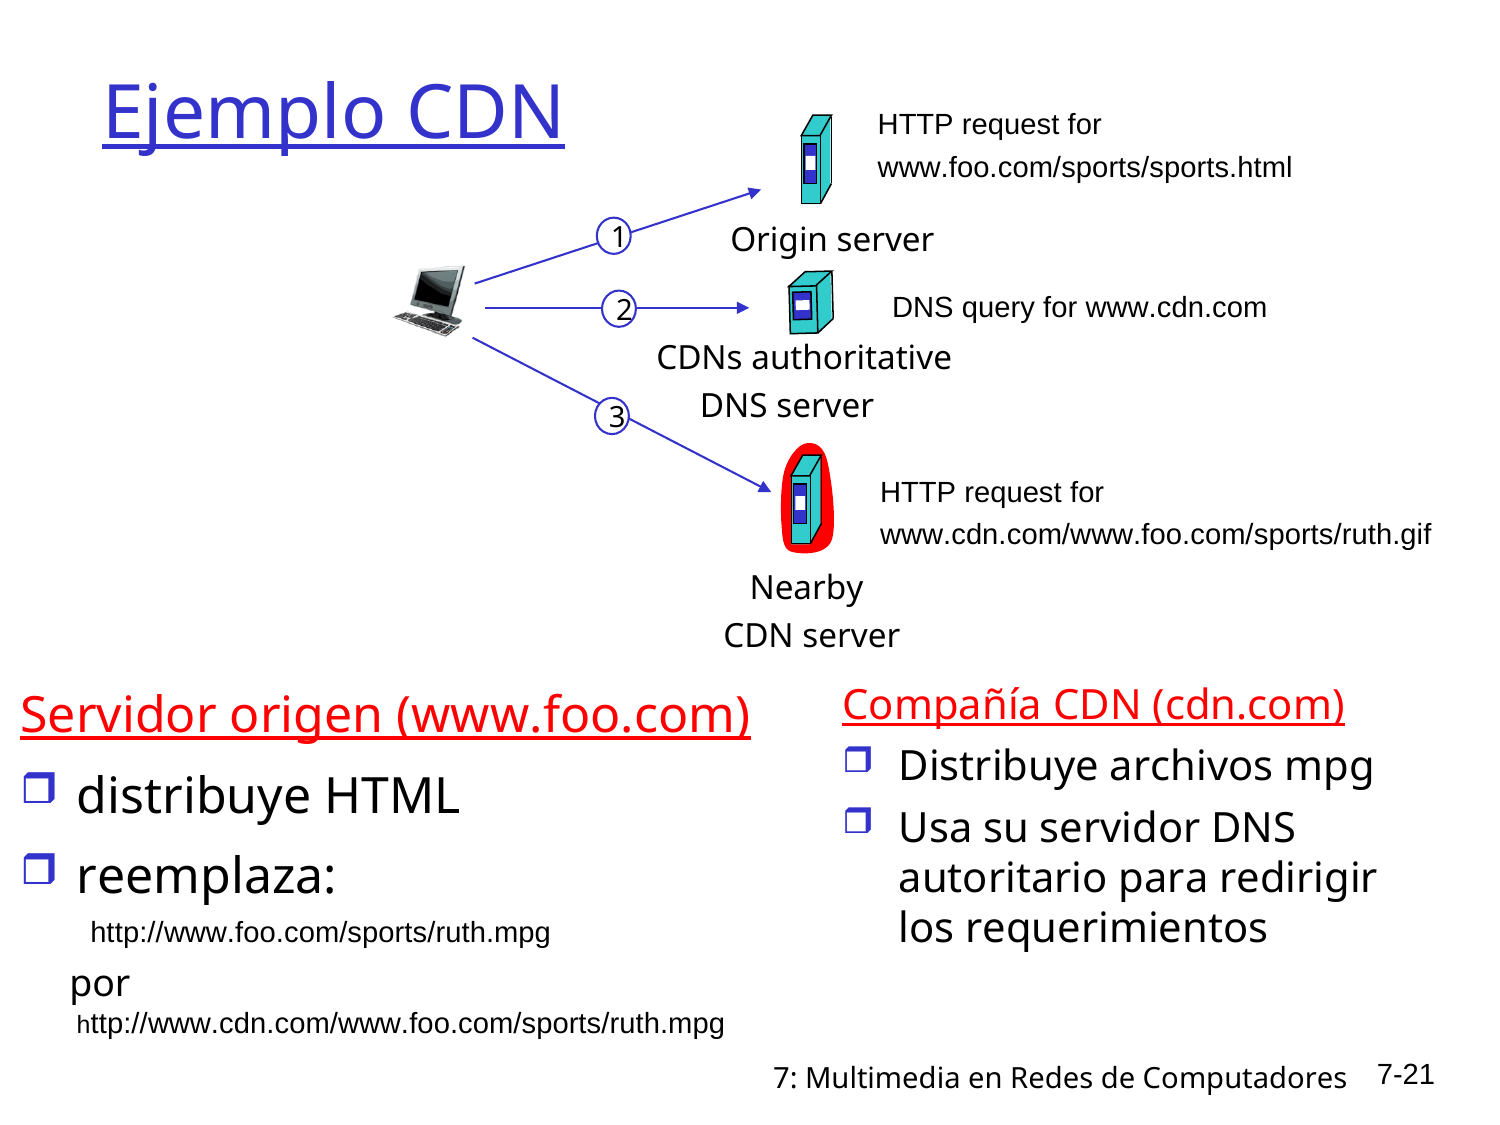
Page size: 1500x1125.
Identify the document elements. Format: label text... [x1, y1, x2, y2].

text_box DNS query for www.cdn.com [877, 280, 1311, 332]
text_box HTTP request for www.cdn.com/www.foo.com/sports/ruth.gif [865, 465, 1448, 559]
text_box Origin server [715, 210, 950, 266]
text_box [780, 443, 834, 554]
text_box [788, 271, 832, 328]
text_box Compañía CDN (cdn.com) Distribuye archivos mpg Usa su servidor DNS autoritario para redirigir los requerimientos [827, 669, 1457, 998]
text_box 1 [596, 217, 631, 254]
text_box HTTP request for www.foo.com/sports/sports.html [863, 97, 1309, 191]
text_box Nearby CDN server [708, 558, 916, 663]
text_box CDNs authoritative DNS server [641, 328, 1276, 433]
list Servidor origen (www.foo.com) distribuye HTML reemplaza: http://www.foo.com/sports/ruth.mpg por http://www.cdn.com/www.foo.com/sports/ruth.mpg [5, 671, 818, 1057]
text_box 3 [594, 397, 629, 435]
text_box [801, 115, 832, 205]
picture [375, 262, 467, 342]
text_box 2 [602, 290, 636, 327]
title Ejemplo CDN [87, 37, 1363, 181]
